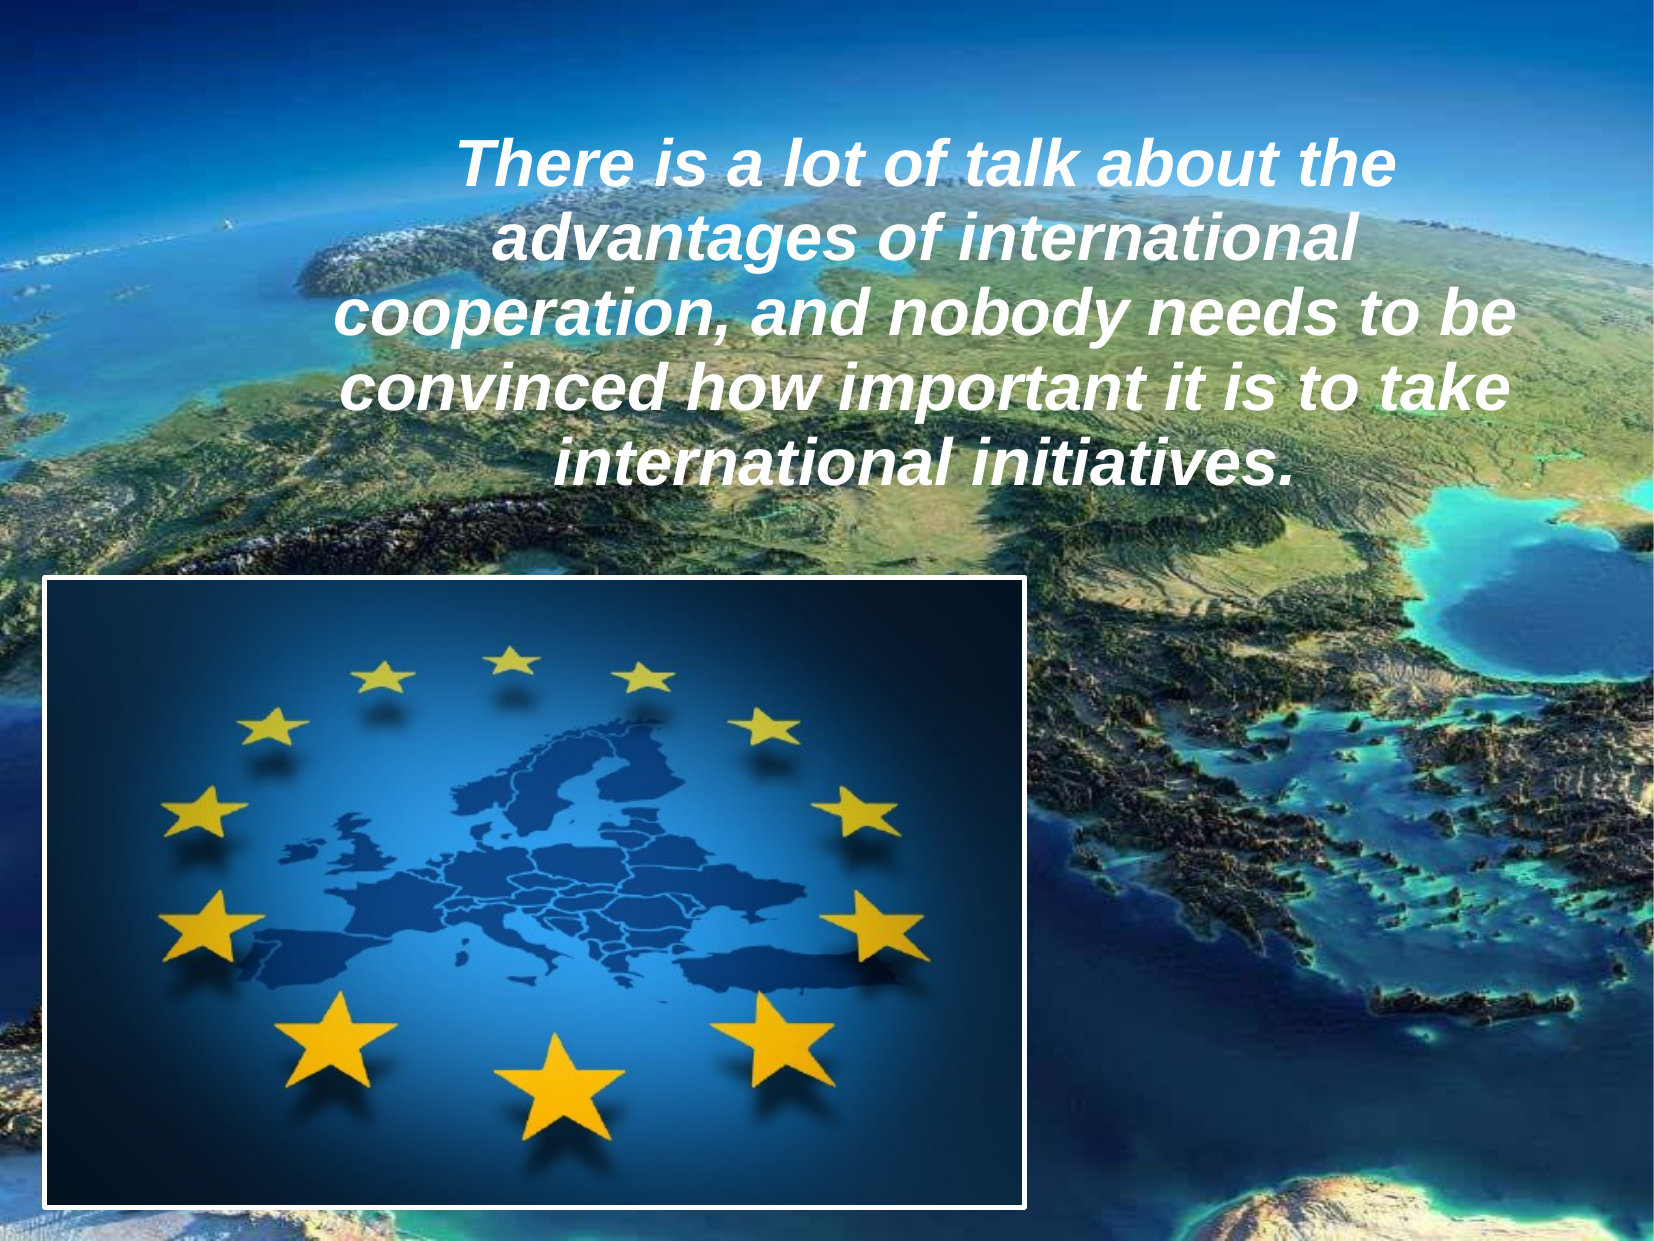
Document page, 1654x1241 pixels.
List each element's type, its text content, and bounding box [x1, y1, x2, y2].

picture [0, 0, 1654, 1241]
text_box There is a lot of talk about the advantages of international cooperation, and nobody needs to be convinced how important it is to take international initiatives. [318, 118, 1536, 732]
